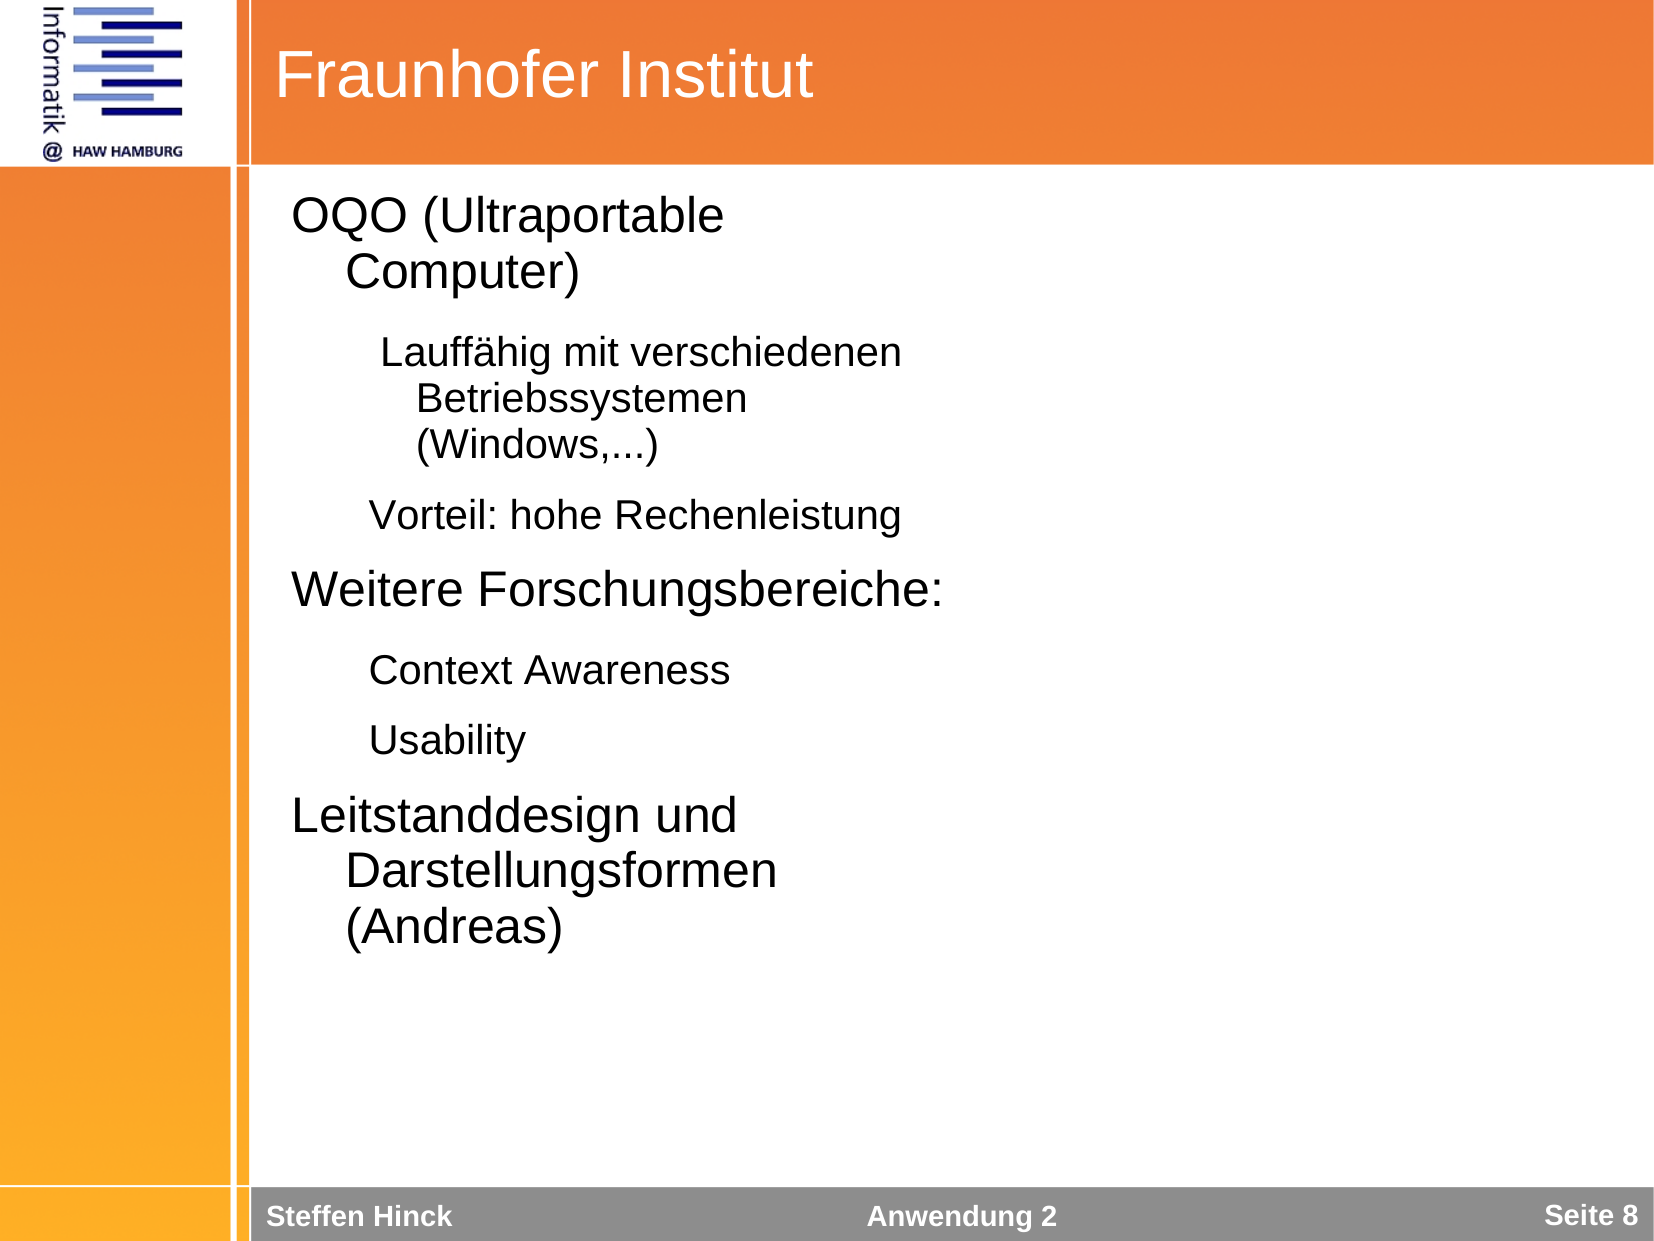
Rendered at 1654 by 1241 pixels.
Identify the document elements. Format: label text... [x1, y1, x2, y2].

picture [0, 0, 1654, 1241]
picture [43, 5, 186, 162]
title Fraunhofer Institut [274, 11, 1651, 137]
list OQO (Ultraportable Computer) Lauffähig mit verschiedenen Betriebssystemen (Windows,...) Vorteil: hohe Rechenleistung Weitere Forschungsbereiche: Context Awareness Usability Leitstanddesign und Darstellungsformen (Andreas) [274, 187, 976, 1175]
